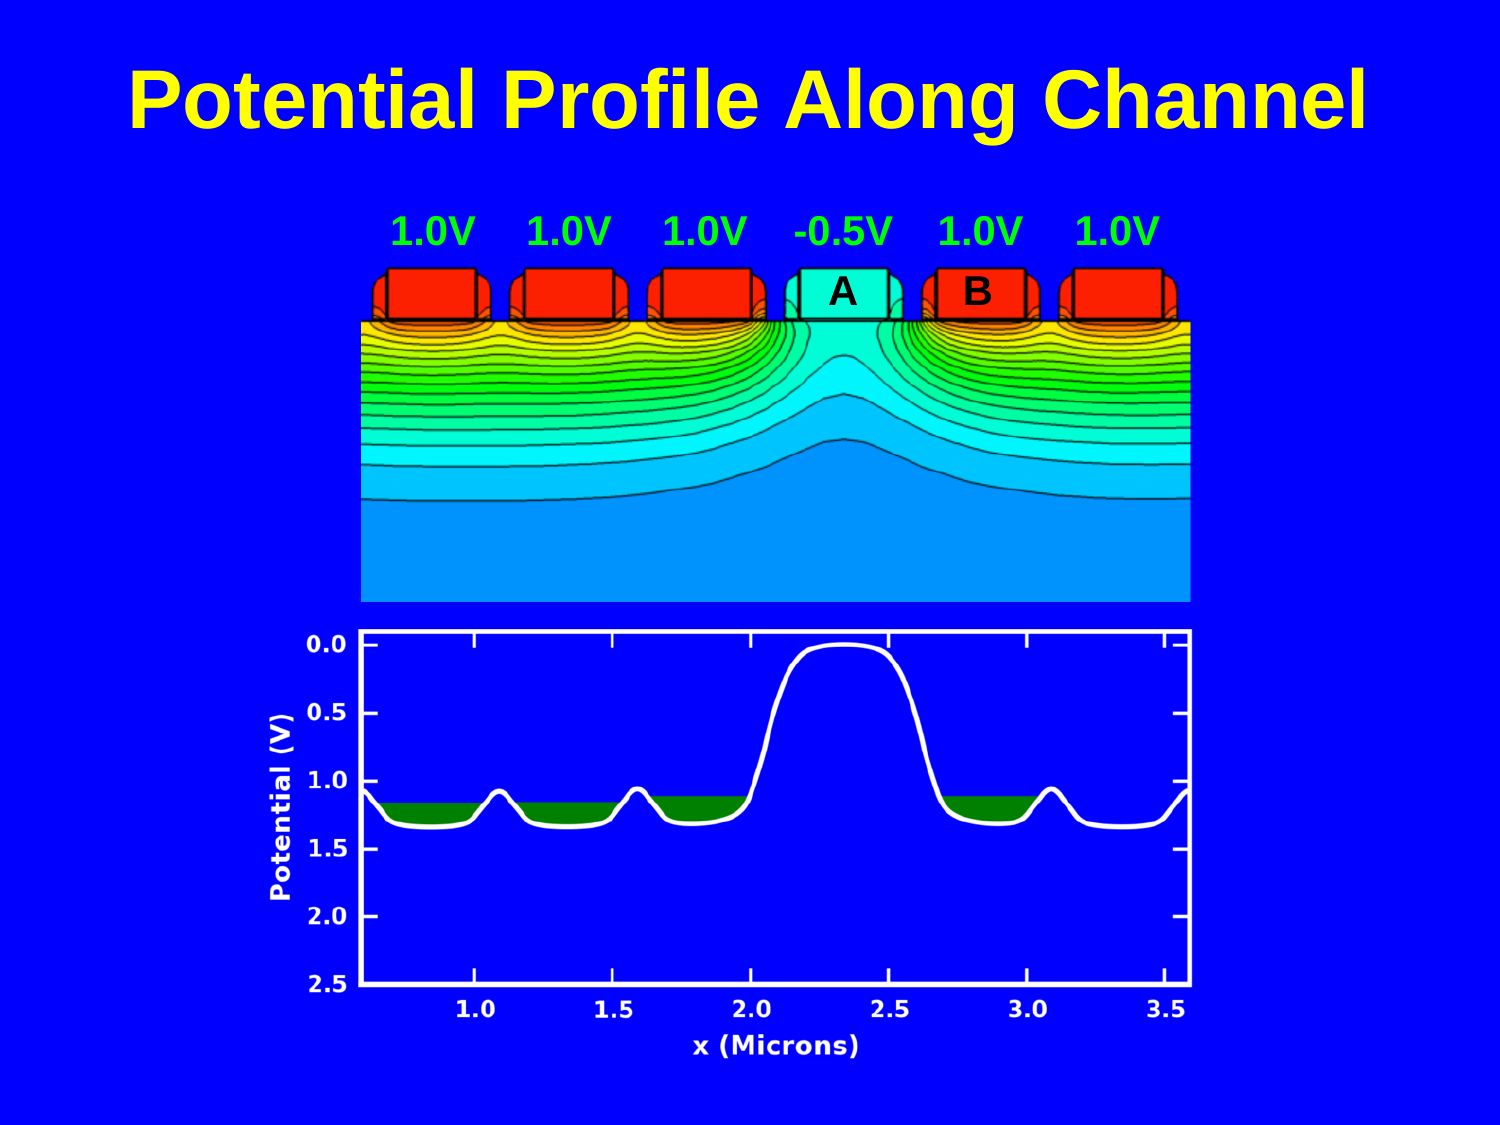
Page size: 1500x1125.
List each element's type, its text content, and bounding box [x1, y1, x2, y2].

text_box 1.0V [922, 199, 1039, 262]
text_box 1.0V [511, 199, 627, 262]
text_box B [948, 259, 1009, 322]
text_box 1.0V [1059, 199, 1176, 262]
picture [262, 262, 1208, 1066]
title Potential Profile Along Channel [112, 0, 1388, 208]
text_box 1.0V [647, 199, 763, 262]
text_box -0.5V [778, 199, 909, 262]
text_box 1.0V [375, 199, 491, 262]
text_box A [813, 262, 874, 322]
